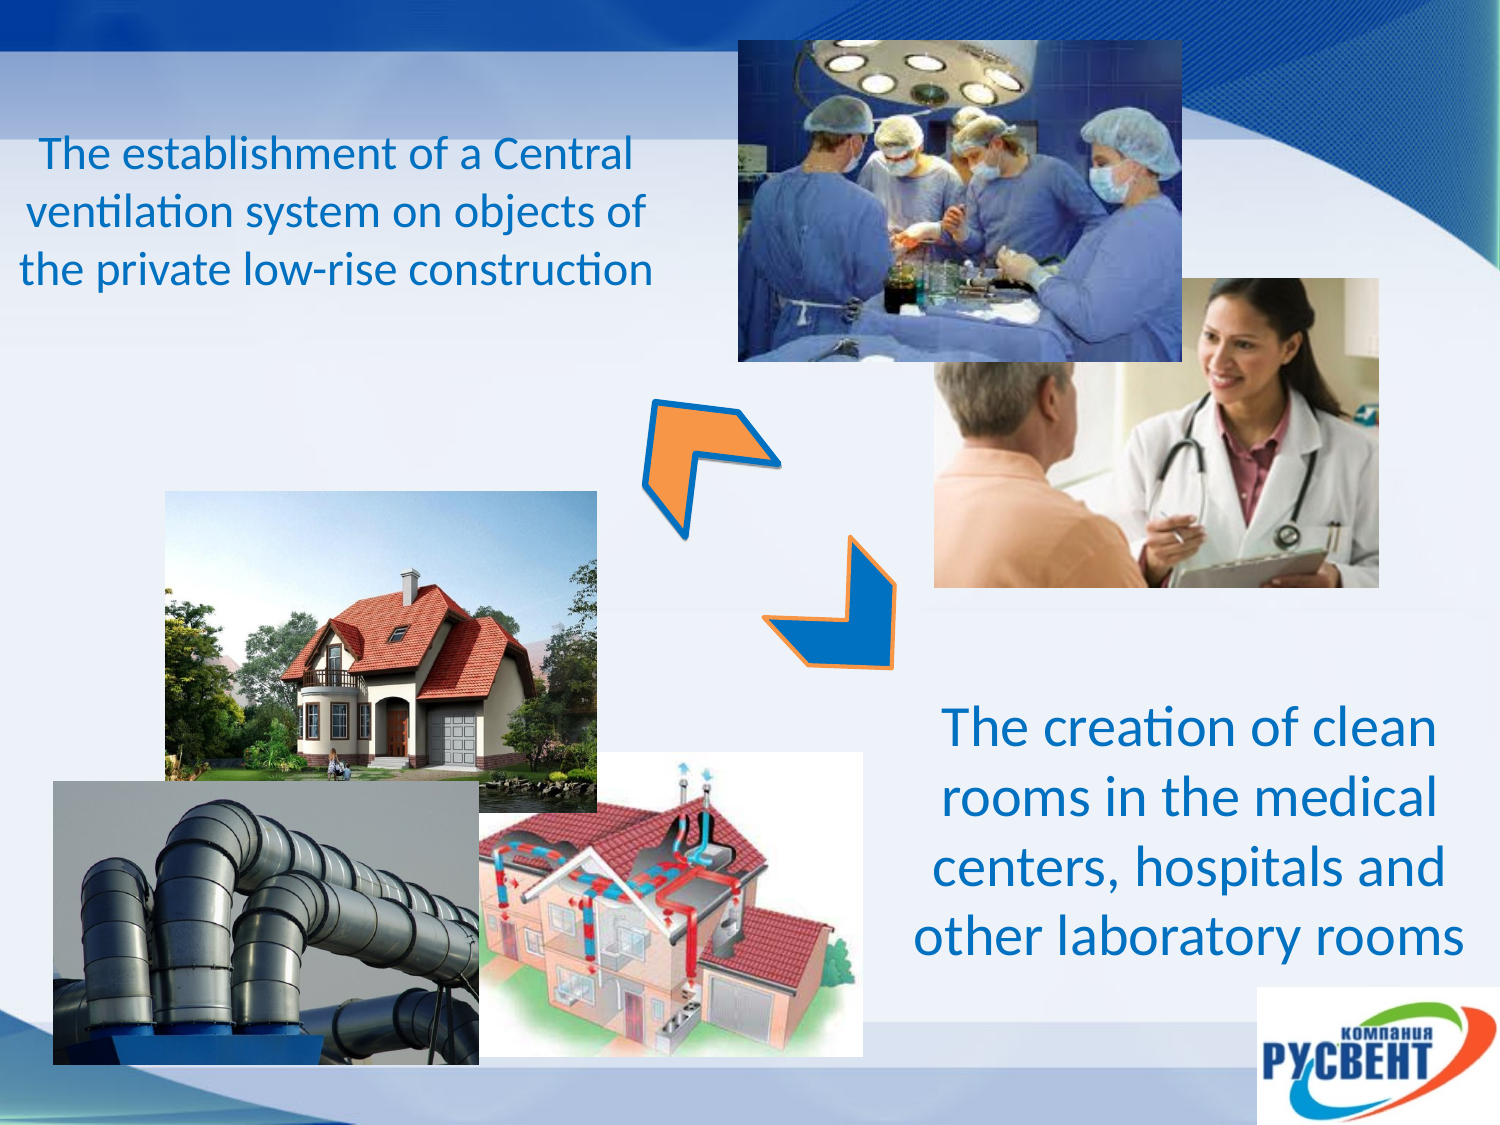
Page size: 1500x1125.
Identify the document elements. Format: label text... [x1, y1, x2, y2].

list The creation of clean rooms in the medical centers, hospitals and other laboratory rooms [879, 680, 1500, 1012]
list The establishment of a Central ventilation system on objects of the private low-rise construction [0, 113, 674, 350]
picture [1257, 1012, 1500, 1125]
text_box [763, 536, 895, 669]
picture [738, 40, 1379, 588]
picture [53, 491, 863, 1065]
text_box [645, 402, 779, 537]
